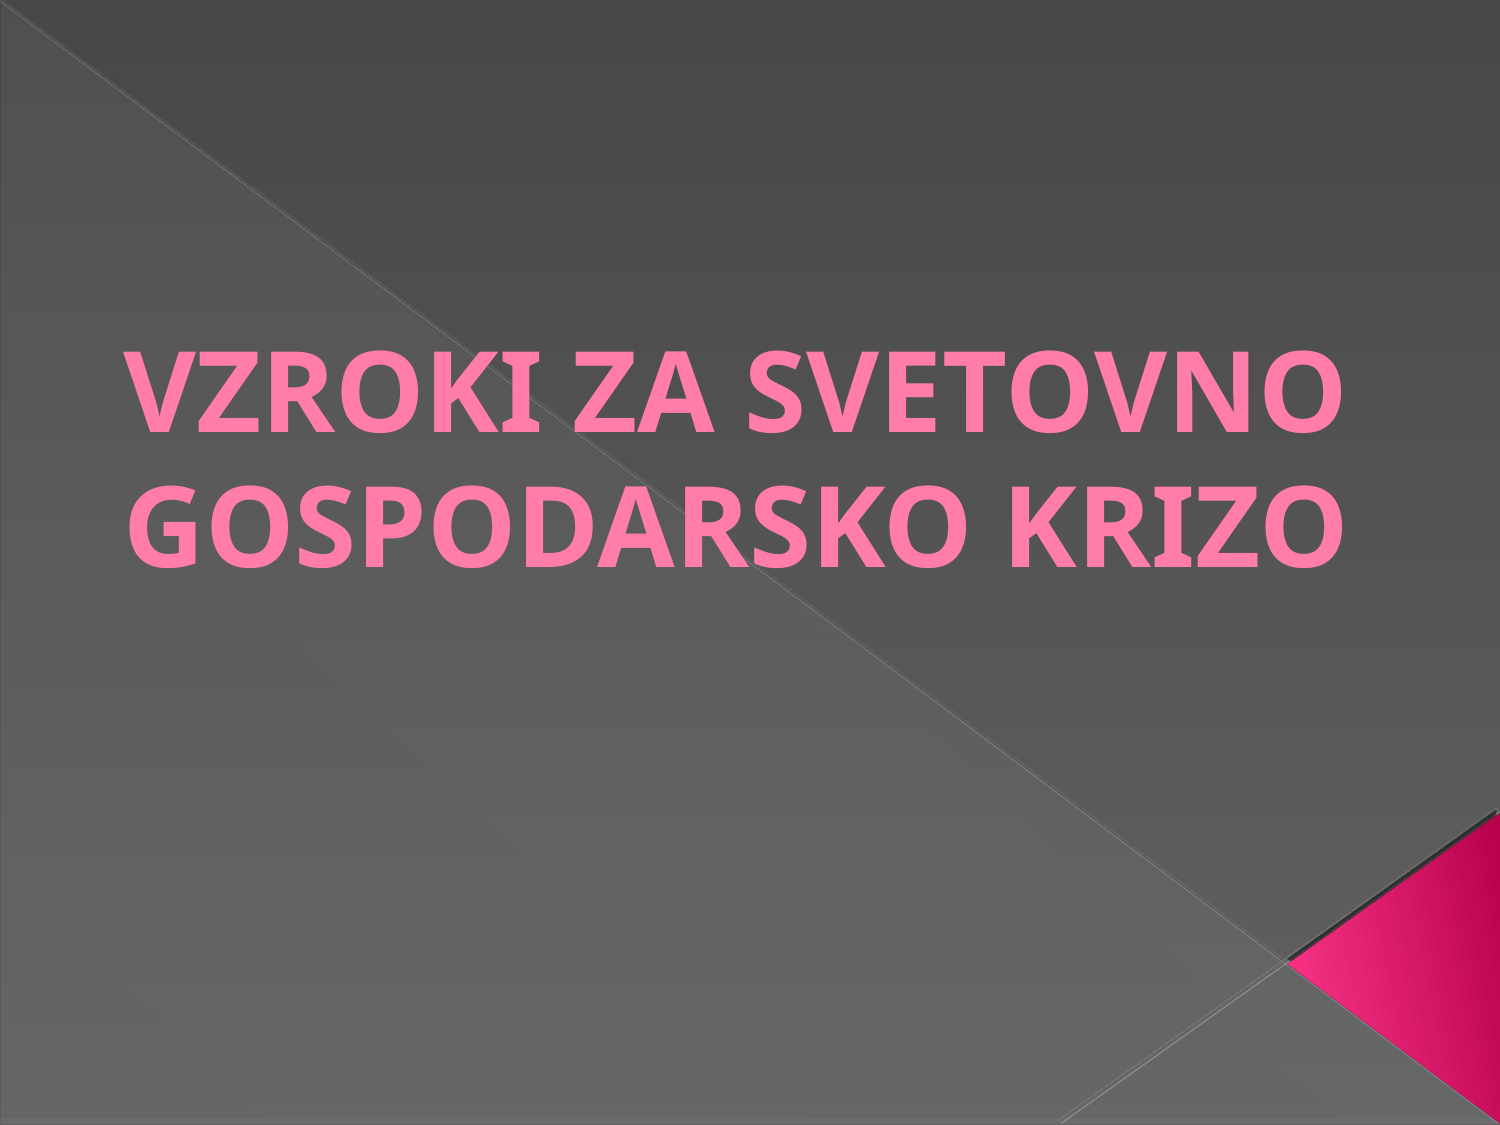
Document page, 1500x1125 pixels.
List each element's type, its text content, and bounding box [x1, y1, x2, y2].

title VZROKI ZA SVETOVNO GOSPODARSKO KRIZO [0, 137, 1365, 598]
